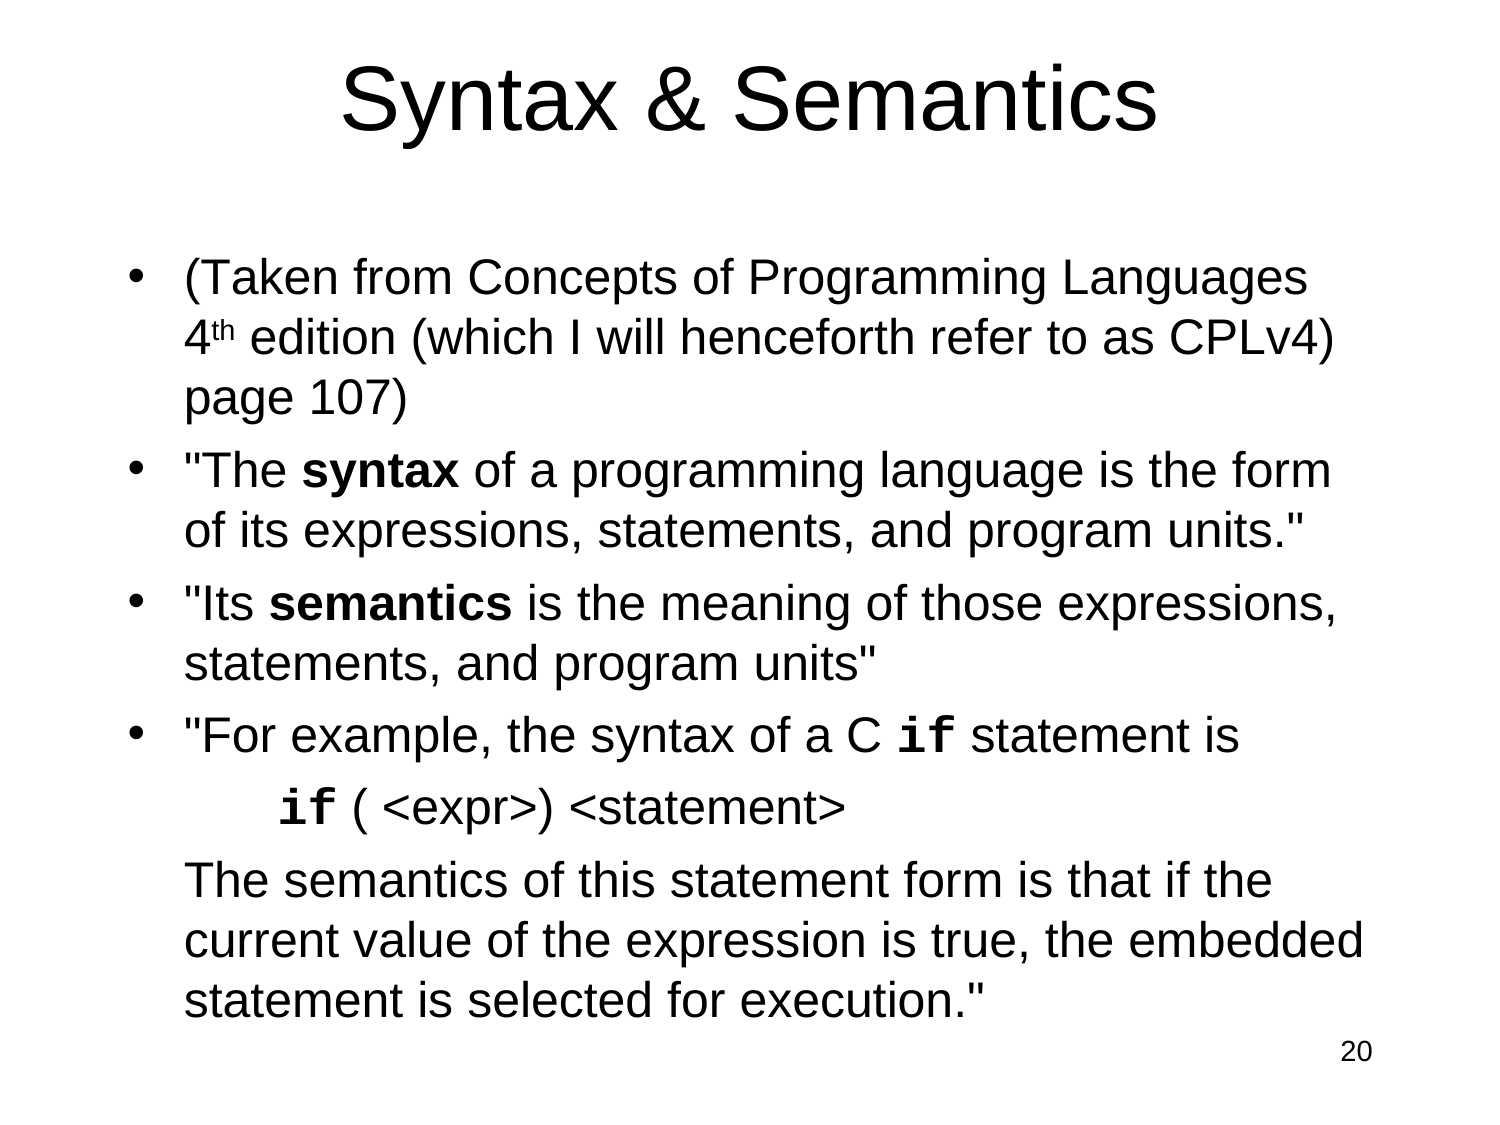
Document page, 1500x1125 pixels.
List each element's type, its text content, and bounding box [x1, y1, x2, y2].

title Syntax & Semantics [0, 0, 1500, 188]
text_box <number> [1074, 1025, 1388, 1101]
list (Taken from Concepts of Programming Languages 4th edition (which I will henceforth refer to as CPLv4) page 107) "The syntax of a programming language is the form of its expressions, statements, and program units." "Its semantics is the meaning of those expressions, statements, and program units" "For example, the syntax of a C if statement is if ( <expr>) <statement> The semantics of this statement form is that if the current value of the expression is true, the embedded statement is selected for execution." [112, 237, 1388, 1051]
